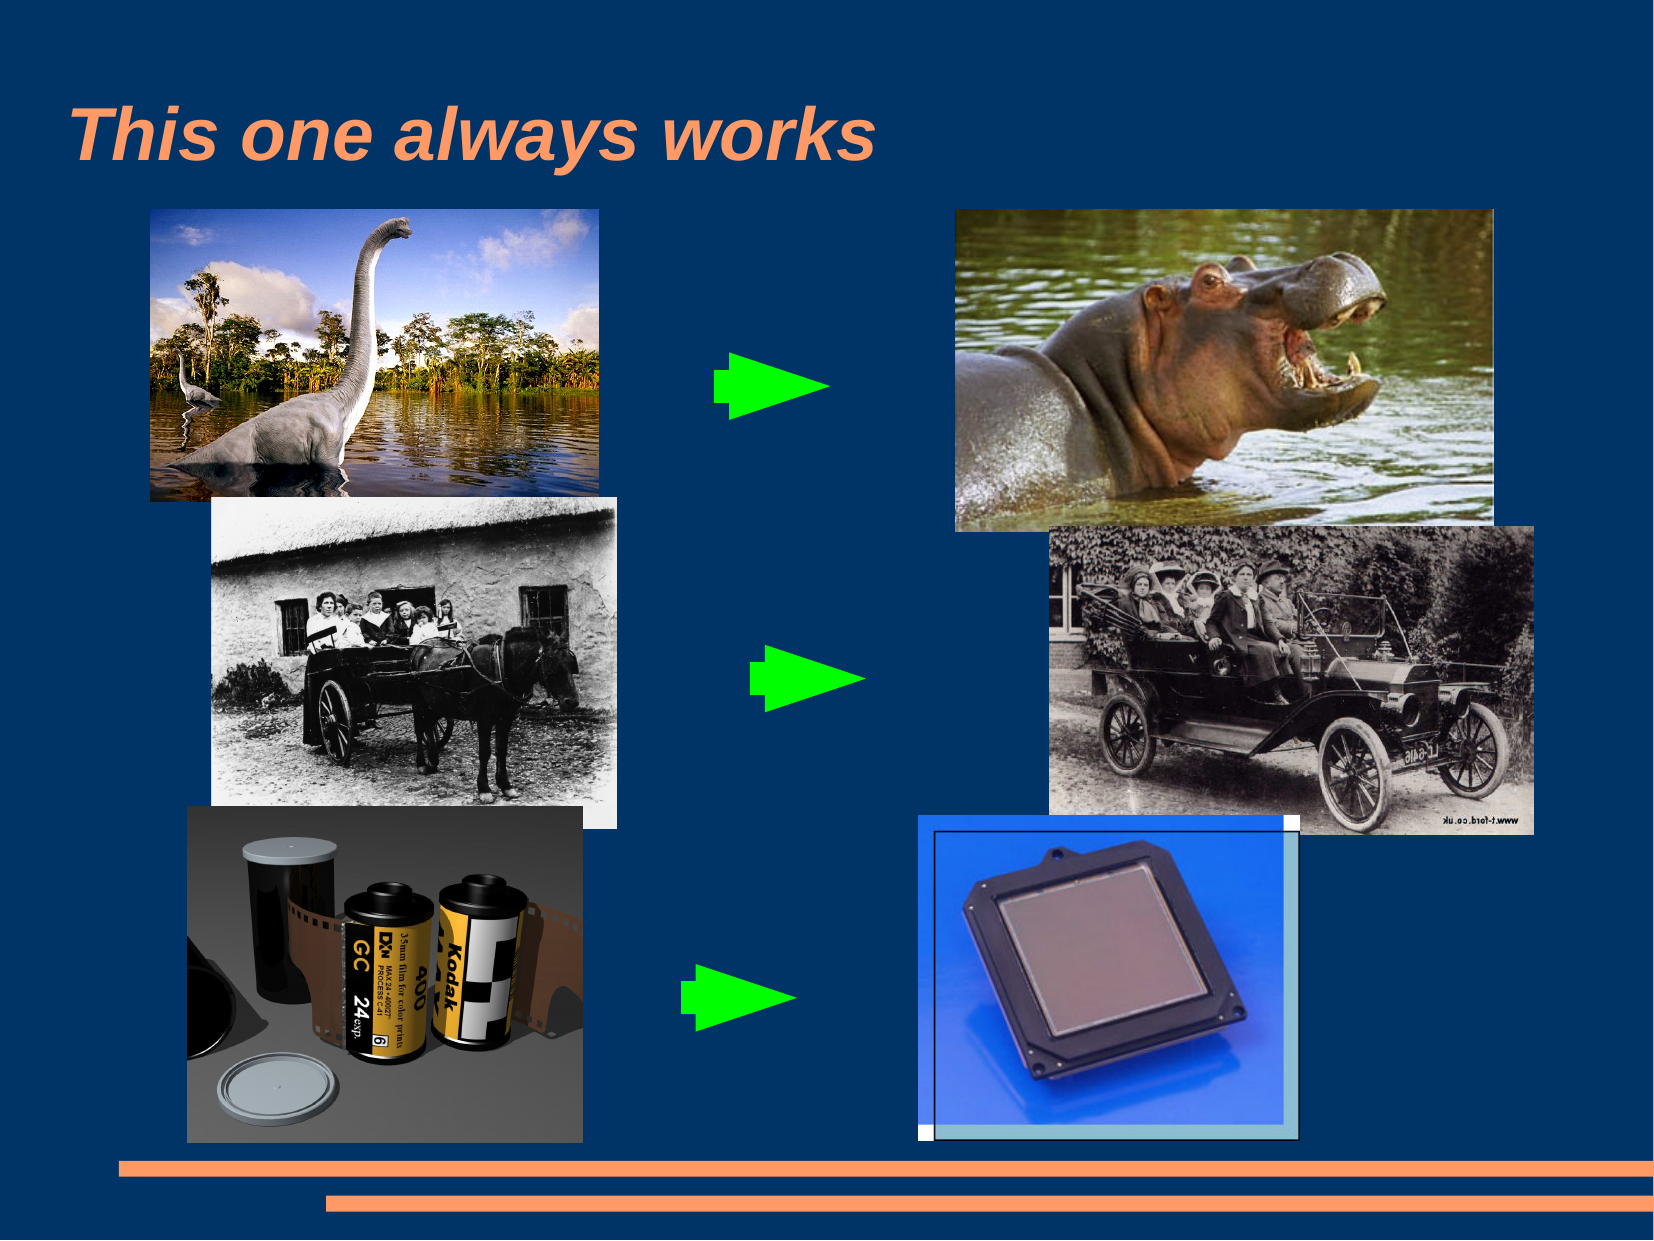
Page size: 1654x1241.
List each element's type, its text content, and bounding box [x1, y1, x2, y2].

picture [918, 209, 1534, 1141]
picture [150, 209, 617, 1143]
title This one always works [66, 67, 1587, 295]
